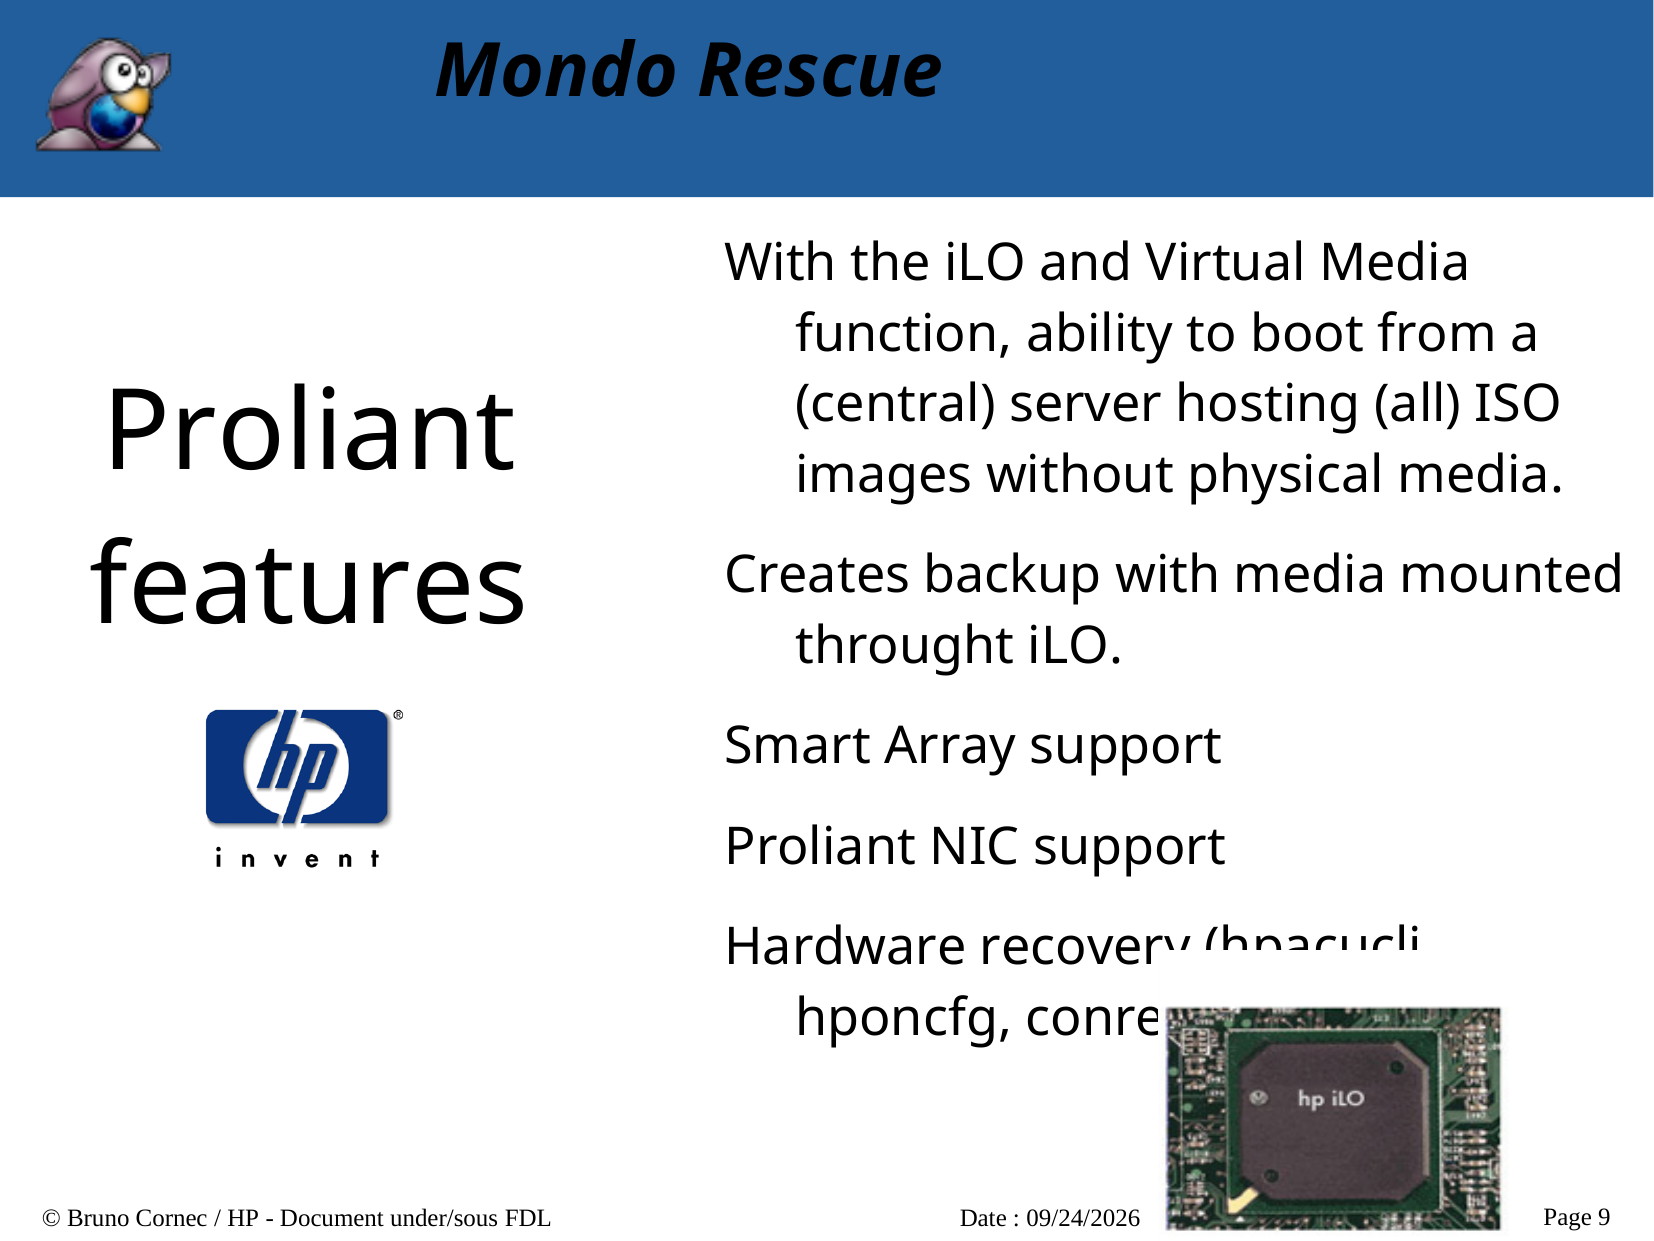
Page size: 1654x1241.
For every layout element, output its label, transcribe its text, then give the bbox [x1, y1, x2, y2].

picture [203, 703, 405, 869]
list With the iLO and Virtual Media function, ability to boot from a (central) server hosting (all) ISO images without physical media. Creates backup with media mounted throught iLO. Smart Array support Proliant NIC support Hardware recovery (hpacucli, hponcfg, conrep) - TBC [712, 224, 1654, 1165]
picture [0, 0, 211, 199]
text_box Proliant features [89, 349, 586, 629]
picture [1158, 950, 1513, 1241]
